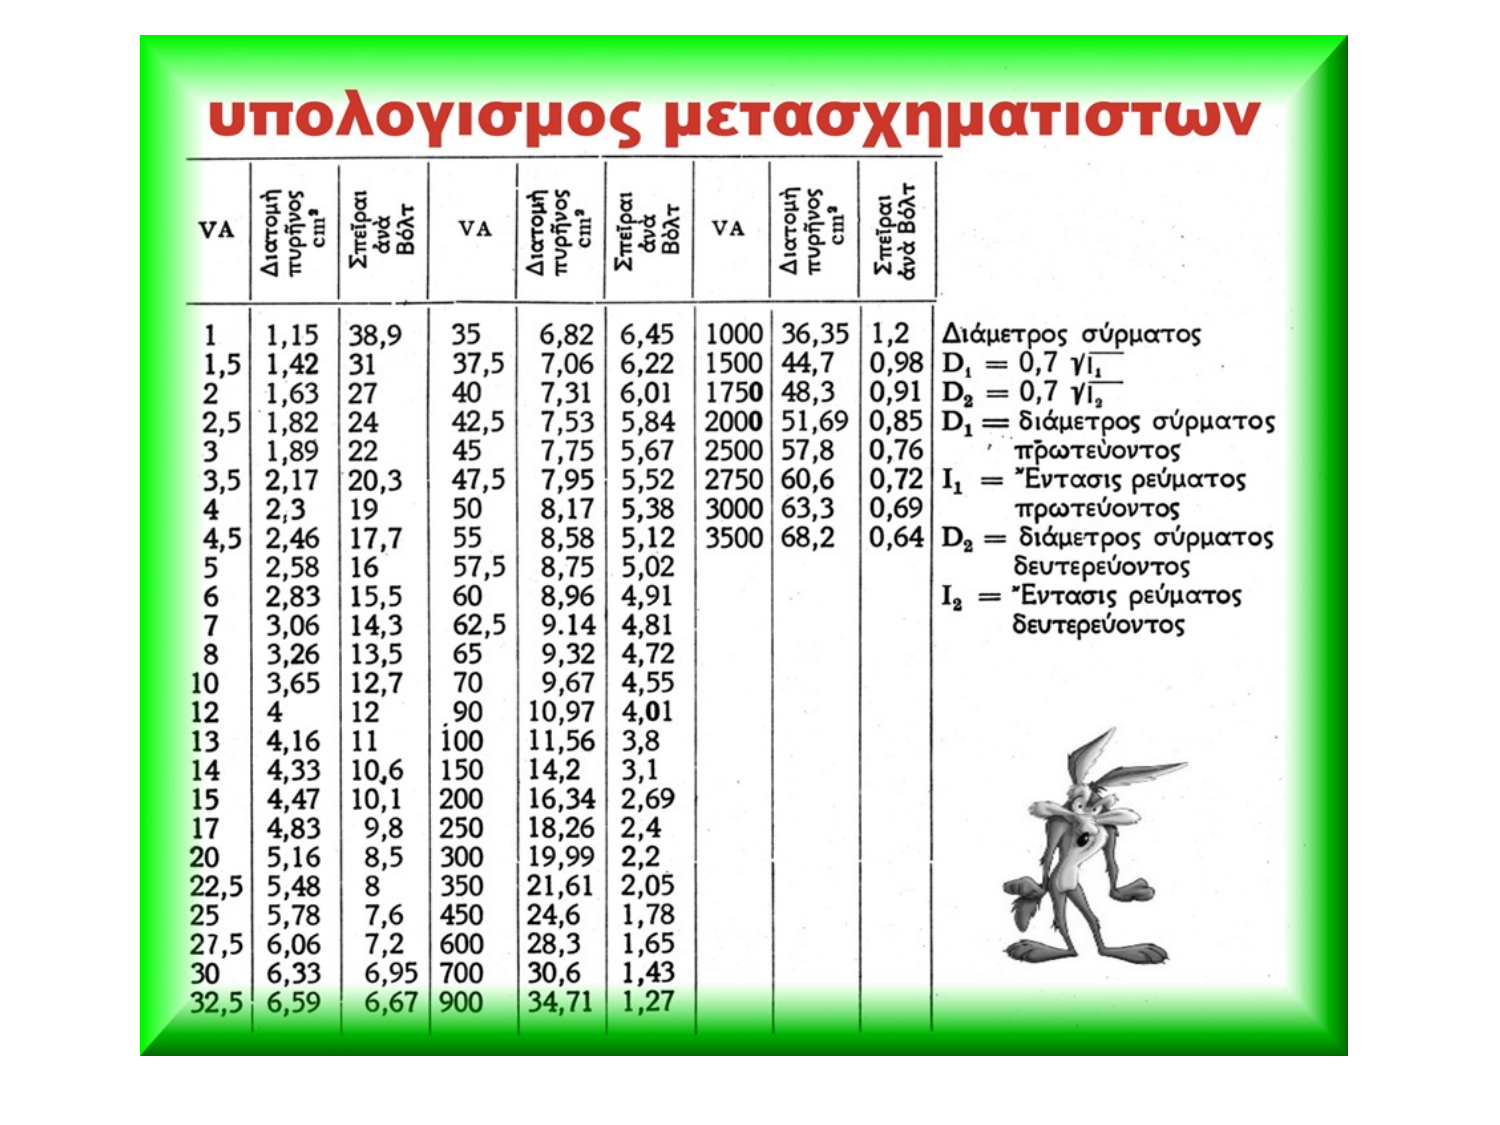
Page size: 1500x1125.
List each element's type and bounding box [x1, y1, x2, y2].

picture [140, 35, 1348, 1056]
